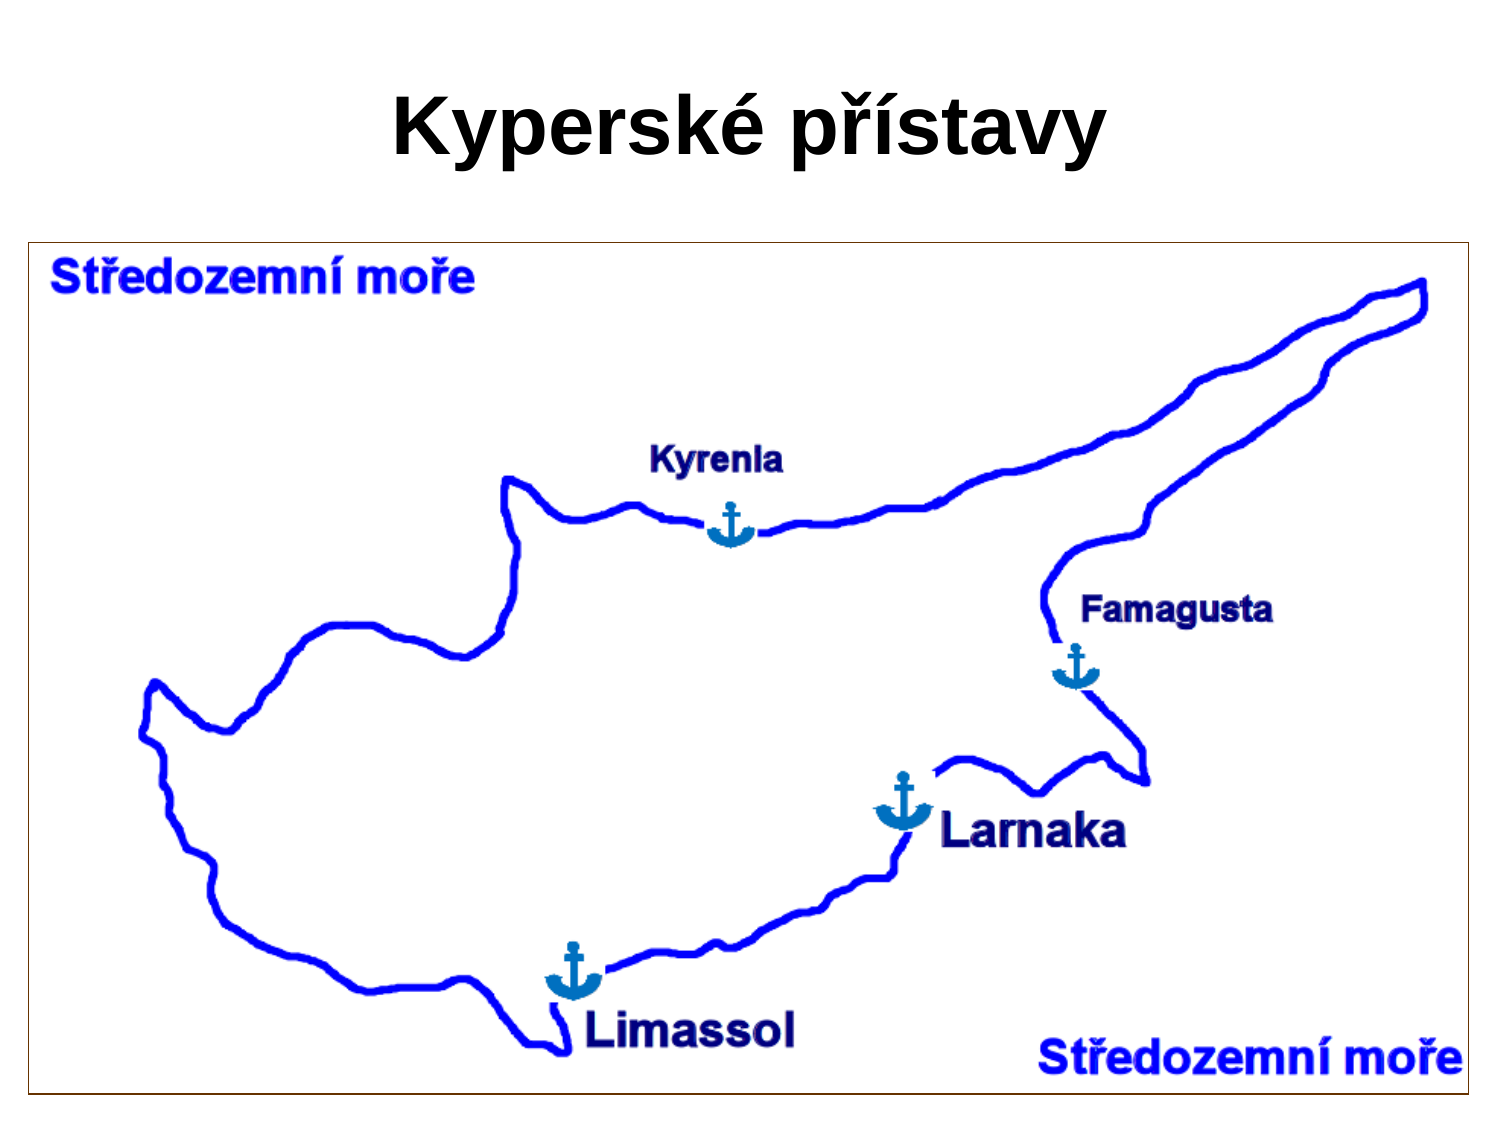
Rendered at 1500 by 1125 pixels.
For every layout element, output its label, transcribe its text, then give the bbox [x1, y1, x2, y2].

title Kyperské přístavy [0, 45, 1500, 197]
picture [29, 243, 1468, 1094]
